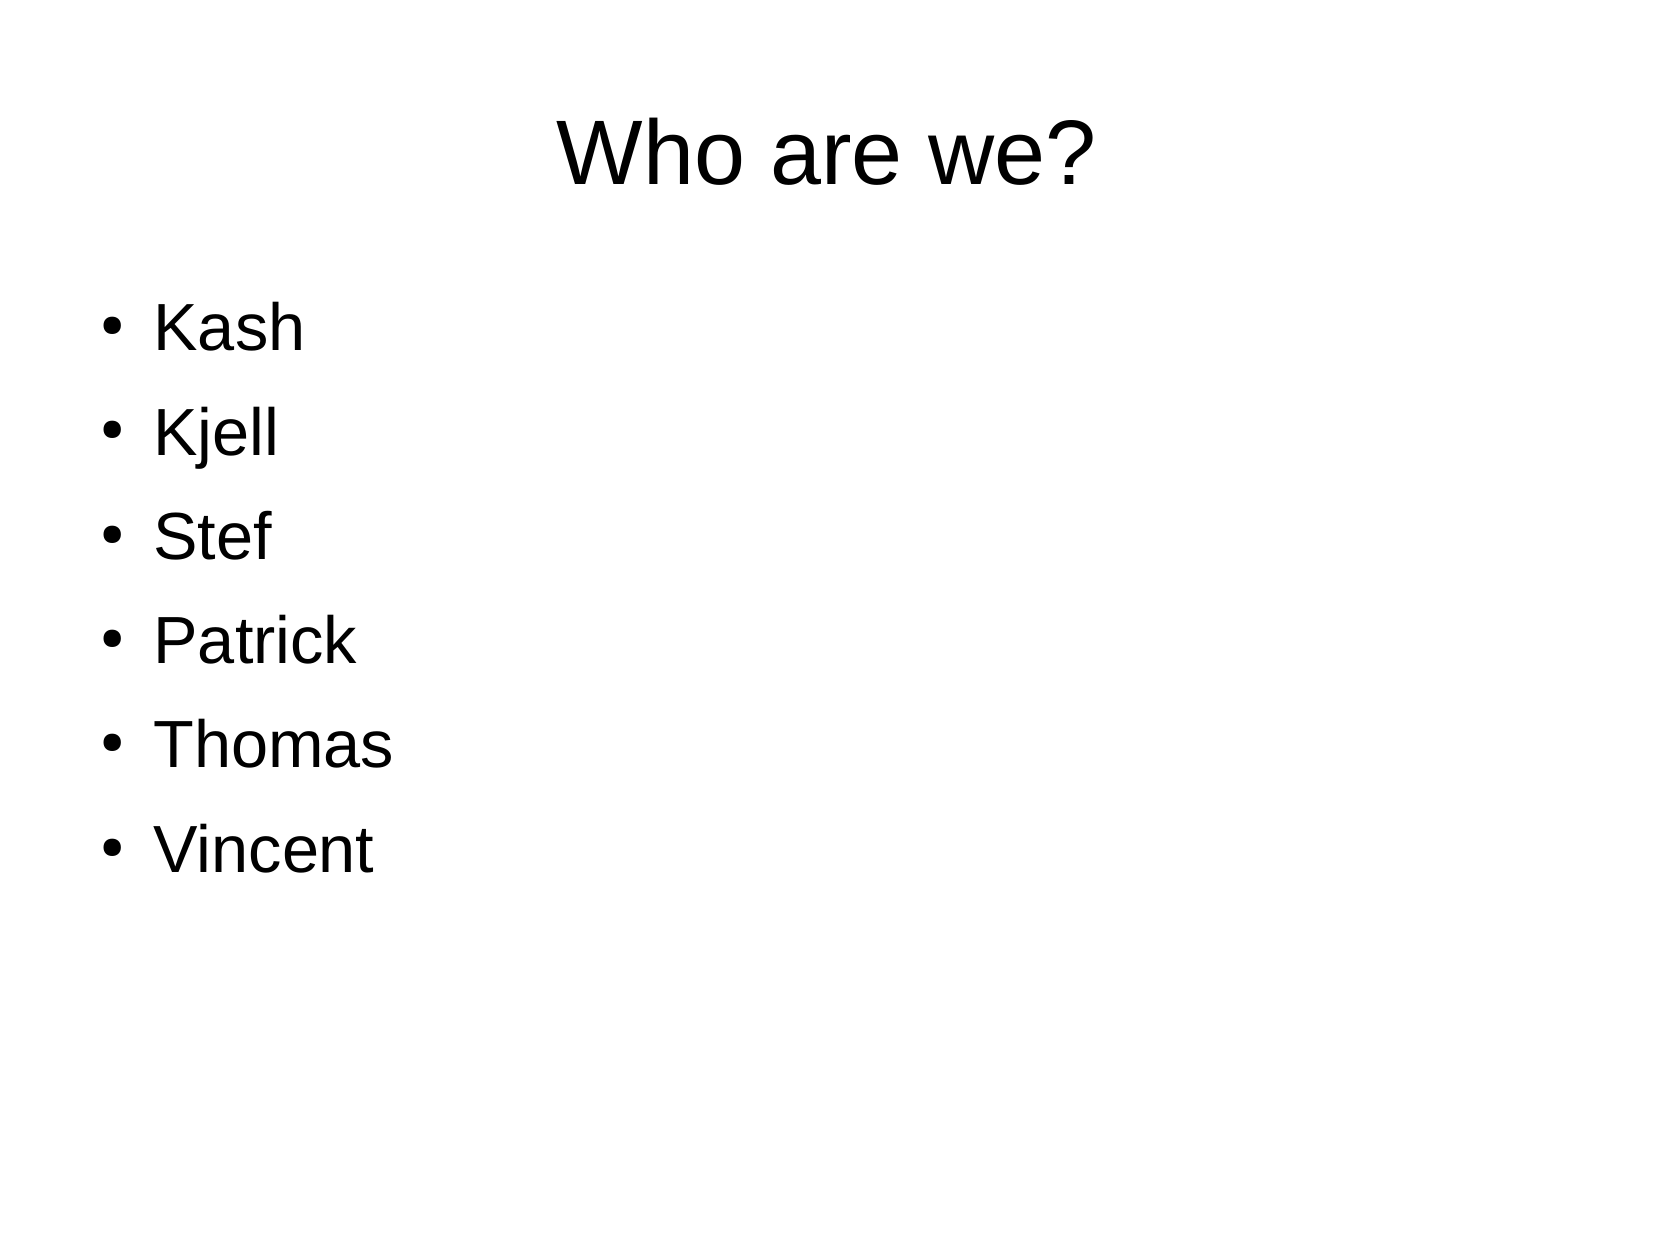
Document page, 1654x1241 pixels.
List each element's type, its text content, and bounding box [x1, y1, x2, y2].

title Who are we? [82, 49, 1571, 257]
list Kash Kjell Stef Patrick Thomas Vincent [82, 290, 1538, 1010]
